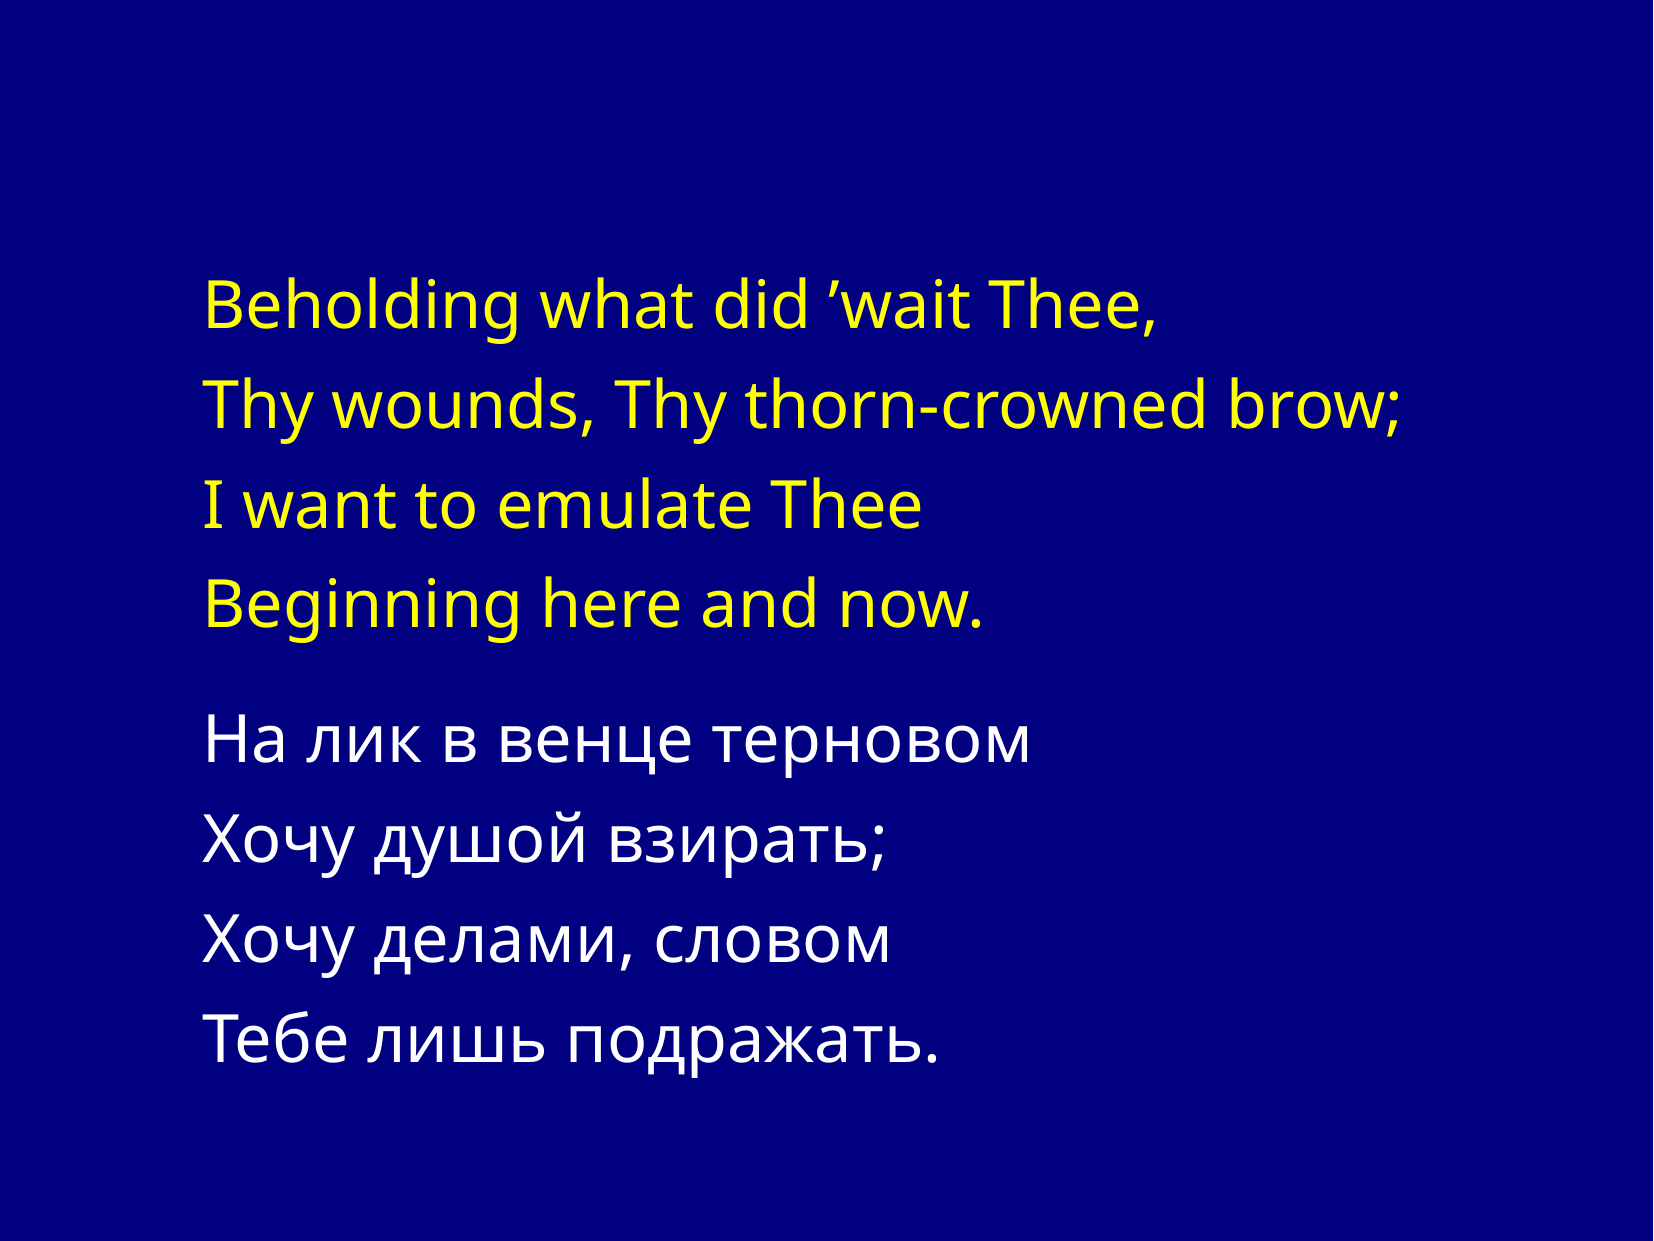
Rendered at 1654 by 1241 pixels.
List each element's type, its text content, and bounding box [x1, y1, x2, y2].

text_box На лик в венце терновом Хочу душой взирать; Хочу делами, словом Тебе лишь подражать. [75, 675, 1576, 1163]
text_box Beholding what did ’wait Thee, Thy wounds, Thy thorn-crowned brow; I want to emulate Thee Beginning here and now. [75, 150, 1576, 638]
